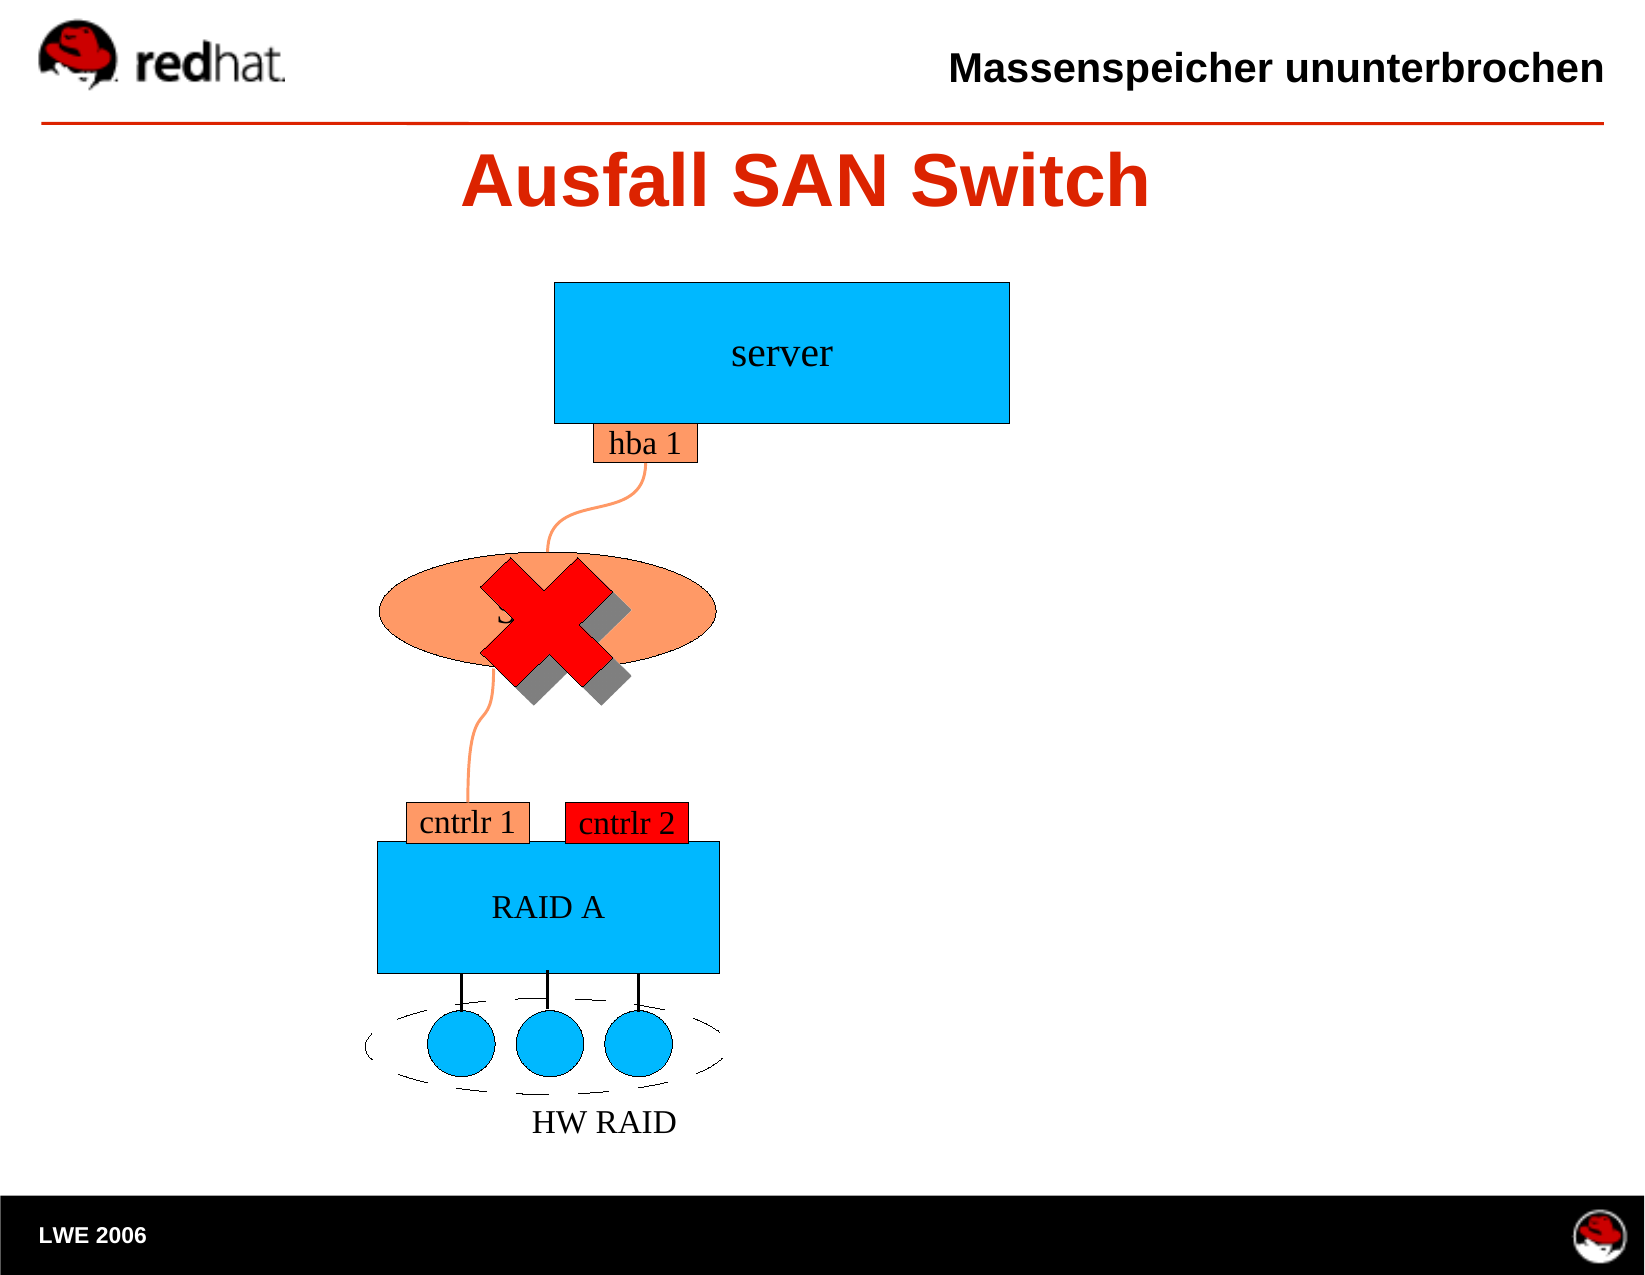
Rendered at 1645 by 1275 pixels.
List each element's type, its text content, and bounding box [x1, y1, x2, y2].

text_box [0, 1195, 1645, 1275]
picture [1568, 1206, 1632, 1270]
text_box [427, 1010, 496, 1077]
text_box hba 1 [593, 423, 698, 463]
text_box [604, 1010, 673, 1077]
text_box LWE 2006 [38, 1222, 382, 1252]
text_box server [554, 282, 1010, 424]
text_box [516, 999, 584, 1077]
text_box Ausfall SAN Switch [460, 138, 1074, 233]
text_box cntrlr 2 [565, 802, 689, 844]
text_box cntrlr 1 [406, 802, 530, 844]
text_box [480, 557, 631, 705]
text_box SAN 1 [379, 552, 717, 667]
text_box HW RAID [531, 1104, 678, 1151]
text_box Massenspeicher ununterbrochen [959, 44, 1606, 97]
text_box RAID A [377, 841, 720, 974]
picture [37, 17, 285, 102]
